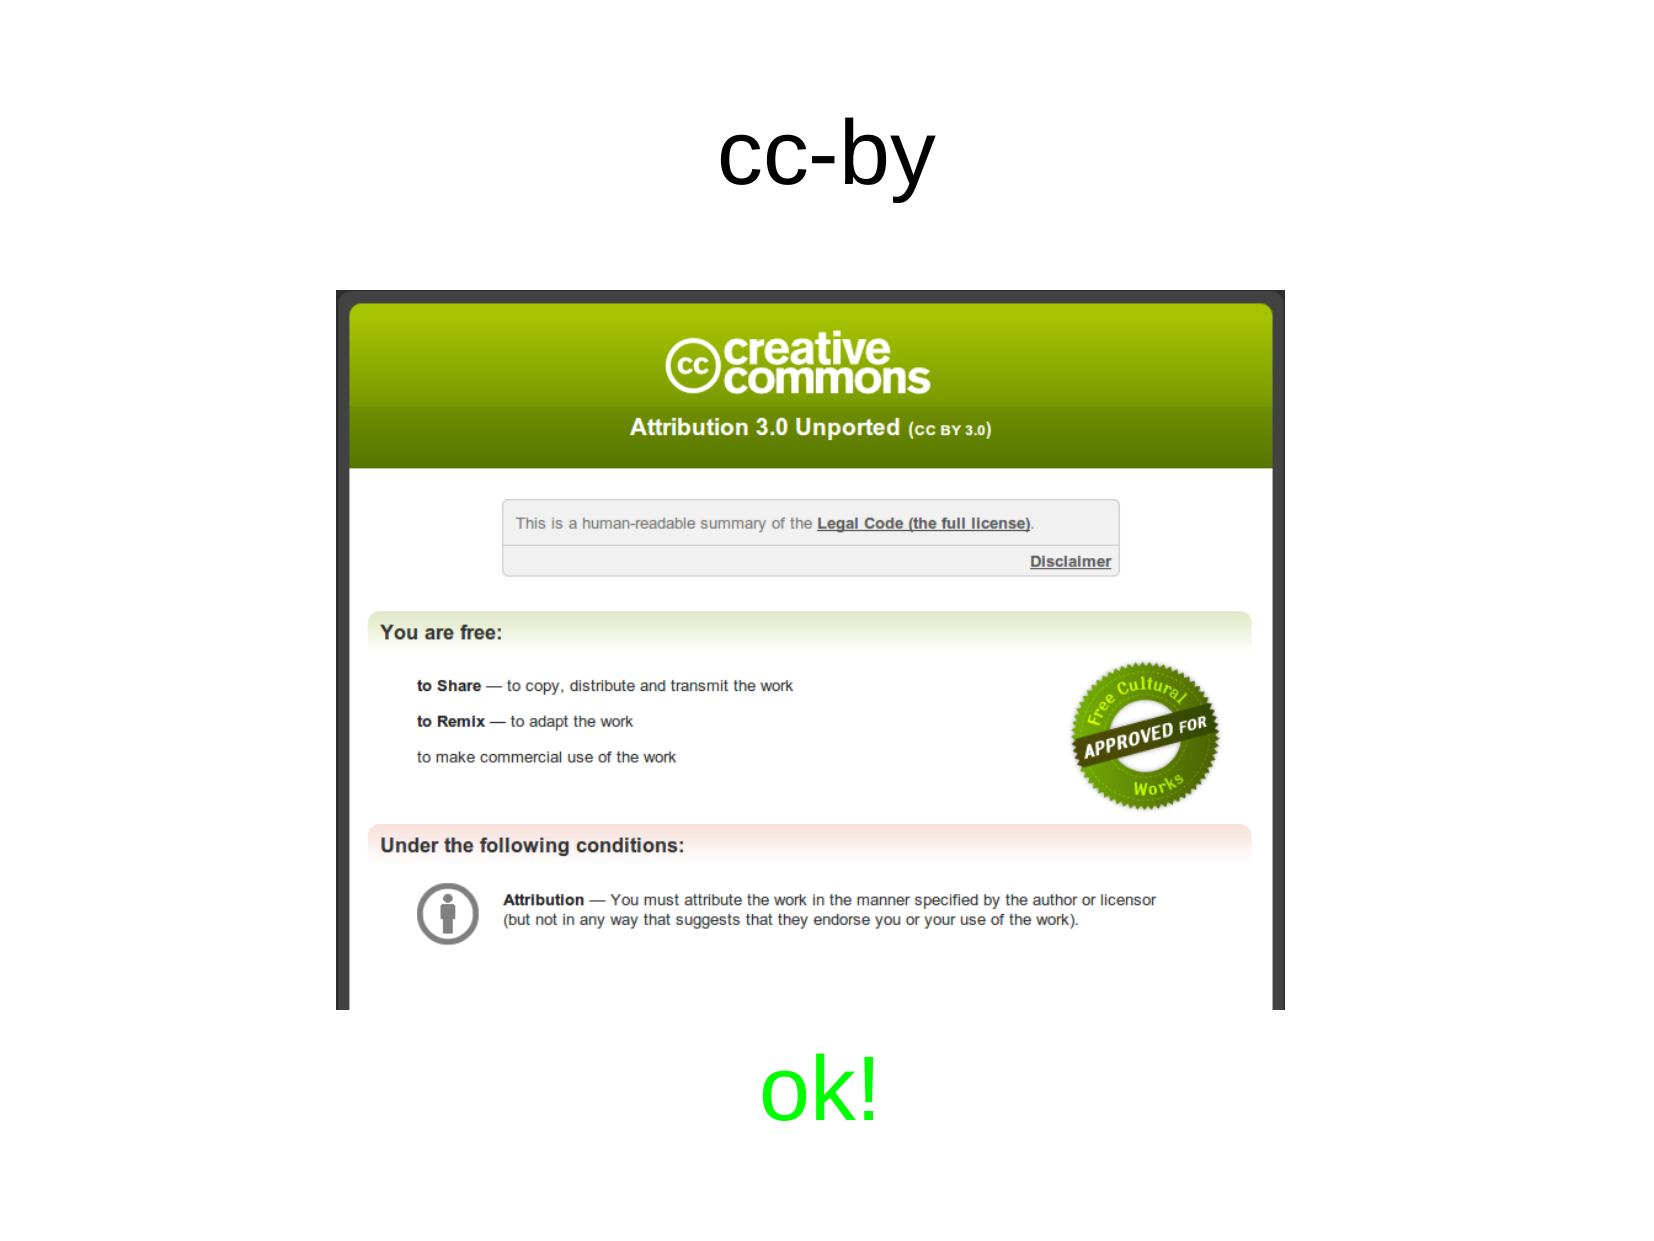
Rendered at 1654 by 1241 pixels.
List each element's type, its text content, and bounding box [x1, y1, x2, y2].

title cc-by [82, 49, 1571, 257]
picture [336, 290, 1285, 1010]
text_box ok! [735, 1037, 908, 1141]
